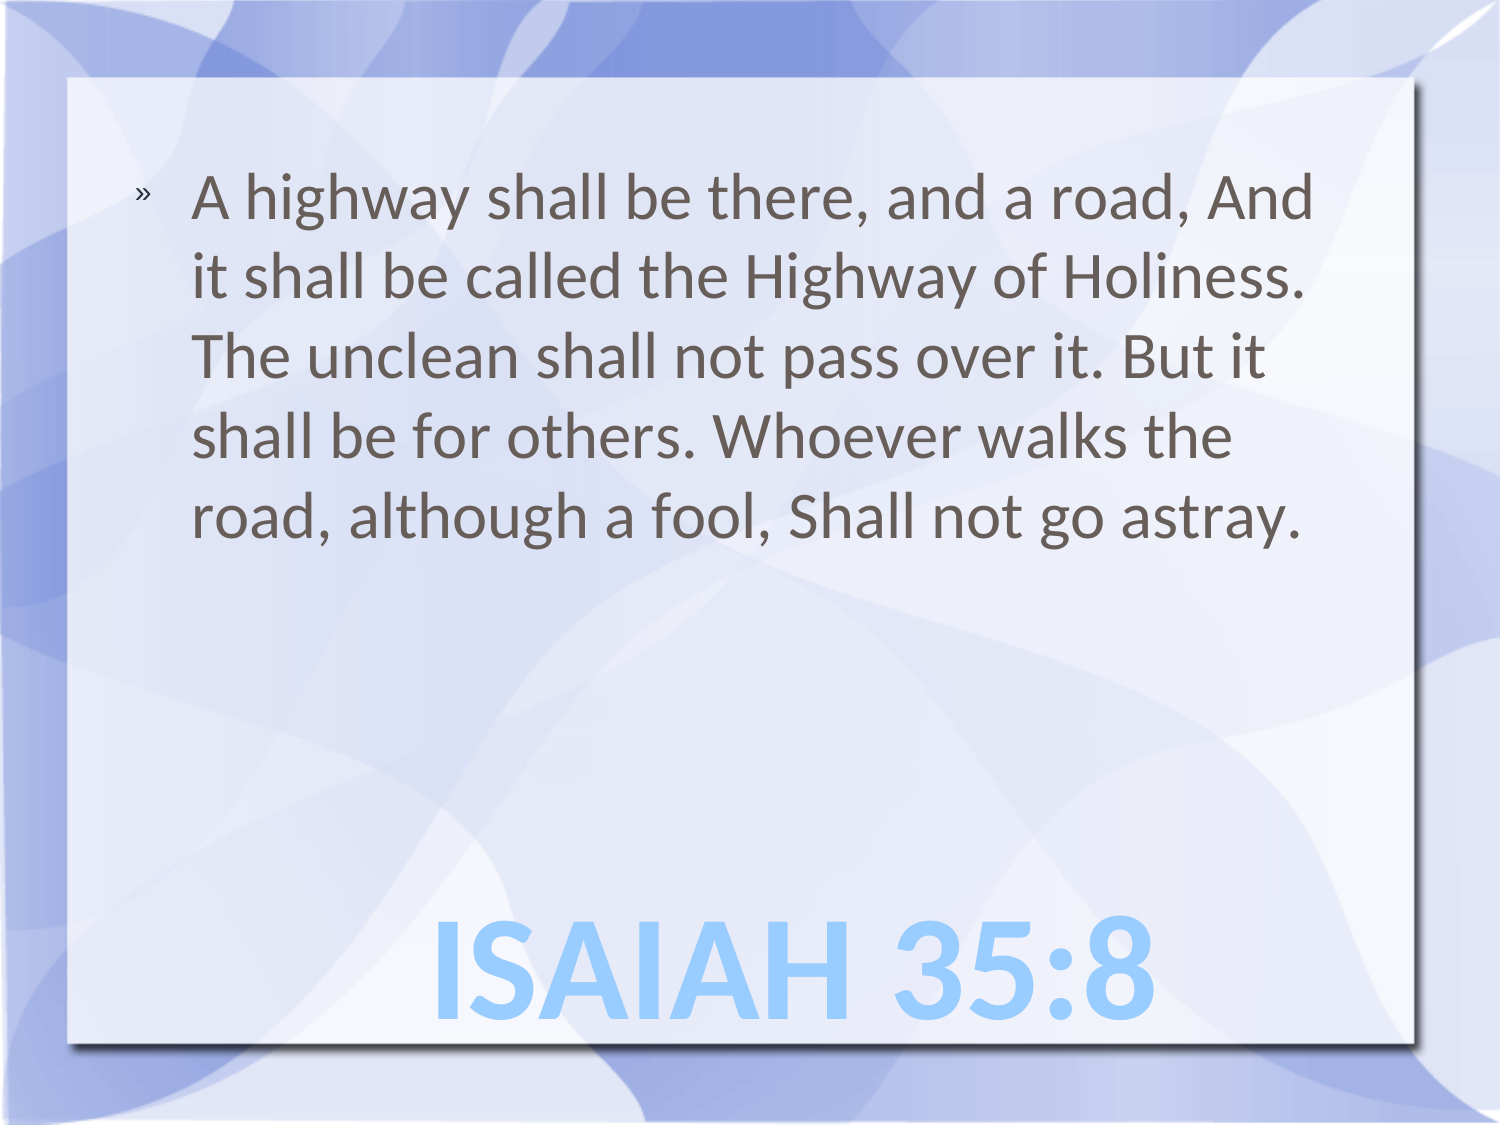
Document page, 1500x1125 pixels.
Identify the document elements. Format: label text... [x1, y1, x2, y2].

title ISAIAH 35:8 [200, 862, 1388, 1050]
picture [0, 0, 1500, 1125]
list A highway shall be there, and a road, And it shall be called the Highway of Holiness. The unclean shall not pass over it. But it shall be for others. Whoever walks the road, although a fool, Shall not go astray. [120, 145, 1345, 871]
